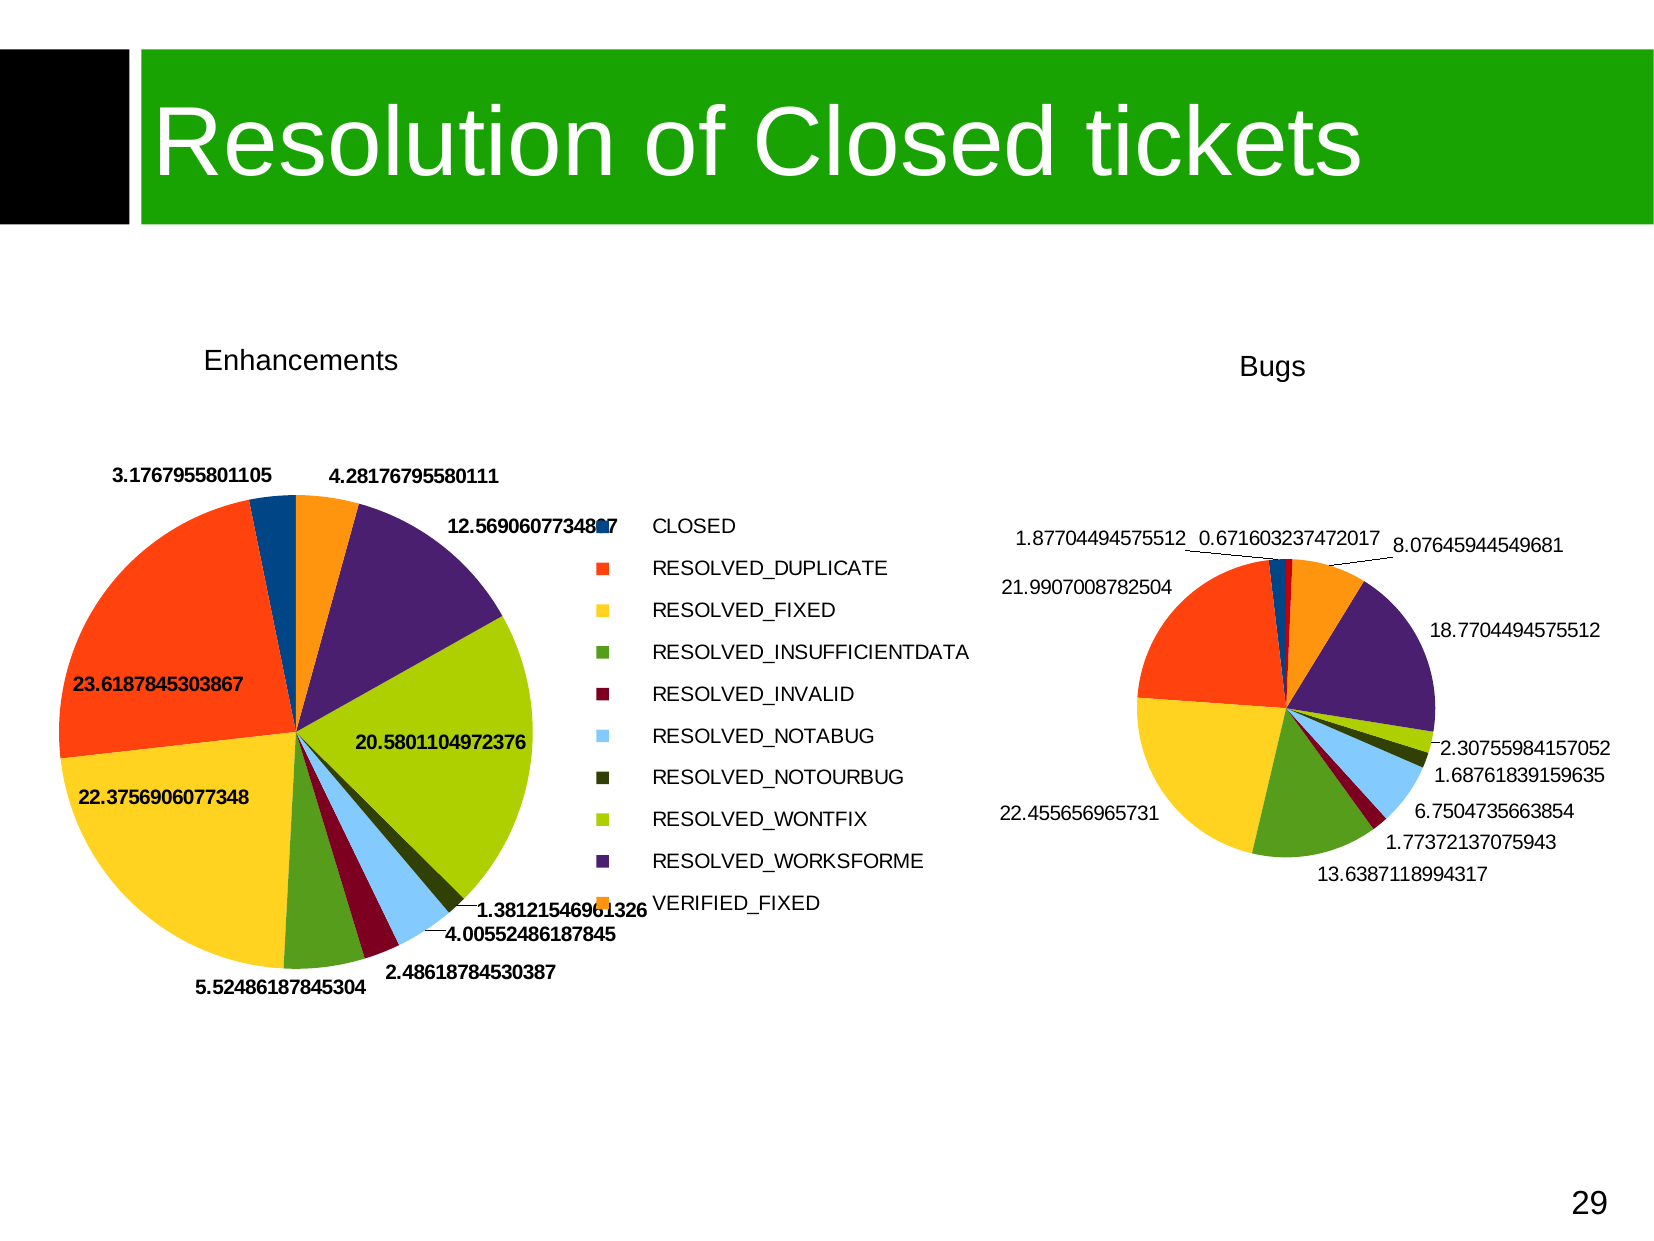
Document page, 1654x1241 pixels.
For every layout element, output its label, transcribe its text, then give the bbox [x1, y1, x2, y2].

chart [23, 336, 1625, 1069]
text_box Enhancements [188, 336, 485, 385]
text_box Bugs [1133, 342, 1430, 391]
title Resolution of Closed tickets [152, 72, 1654, 211]
